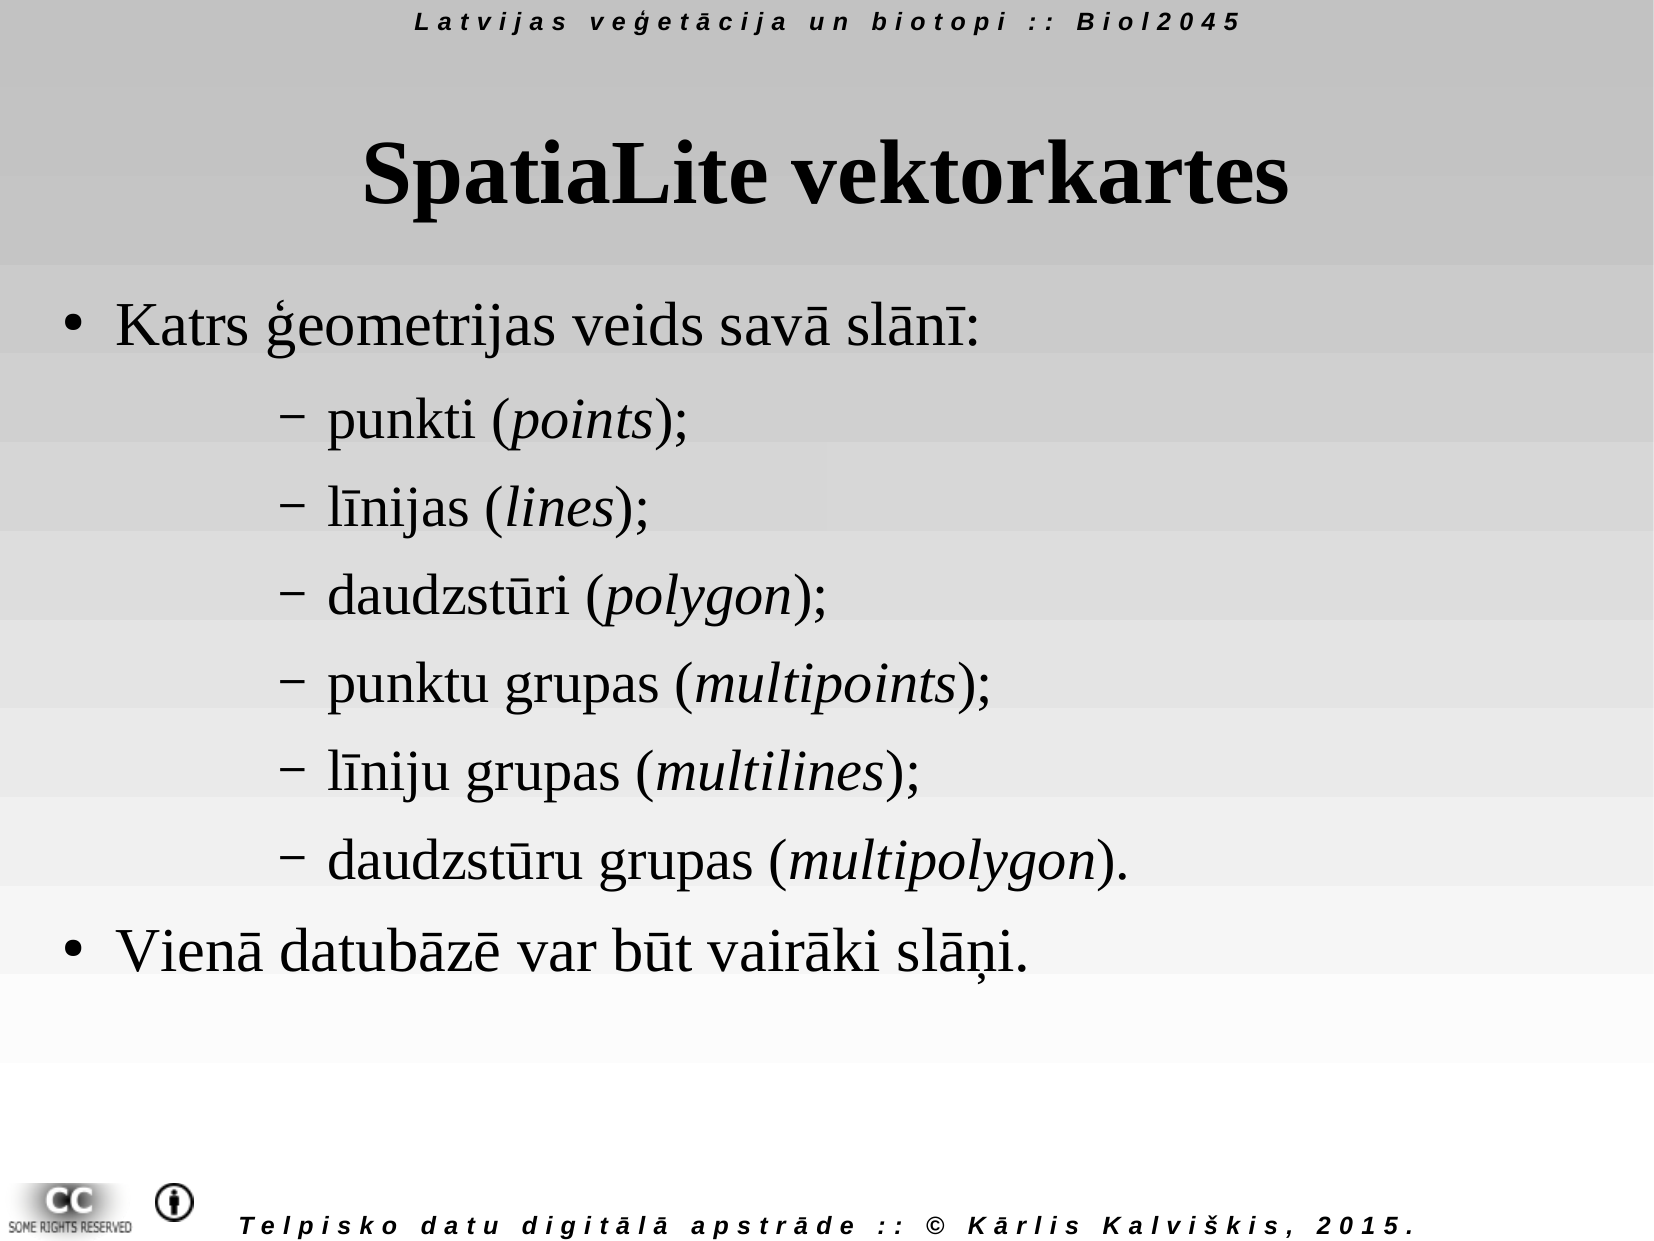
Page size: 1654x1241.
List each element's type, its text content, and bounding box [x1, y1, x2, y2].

picture [0, 0, 1654, 1241]
title SpatiaLite vektorkartes [29, 49, 1625, 296]
list Katrs ģeometrijas veids savā slānī: punkti (points); līnijas (lines); daudzstūri (polygon); punktu grupas (multipoints); līniju grupas (multilines); daudzstūru grupas (multipolygon). Vienā datubāzē var būt vairāki slāņi. [44, 289, 1610, 1113]
